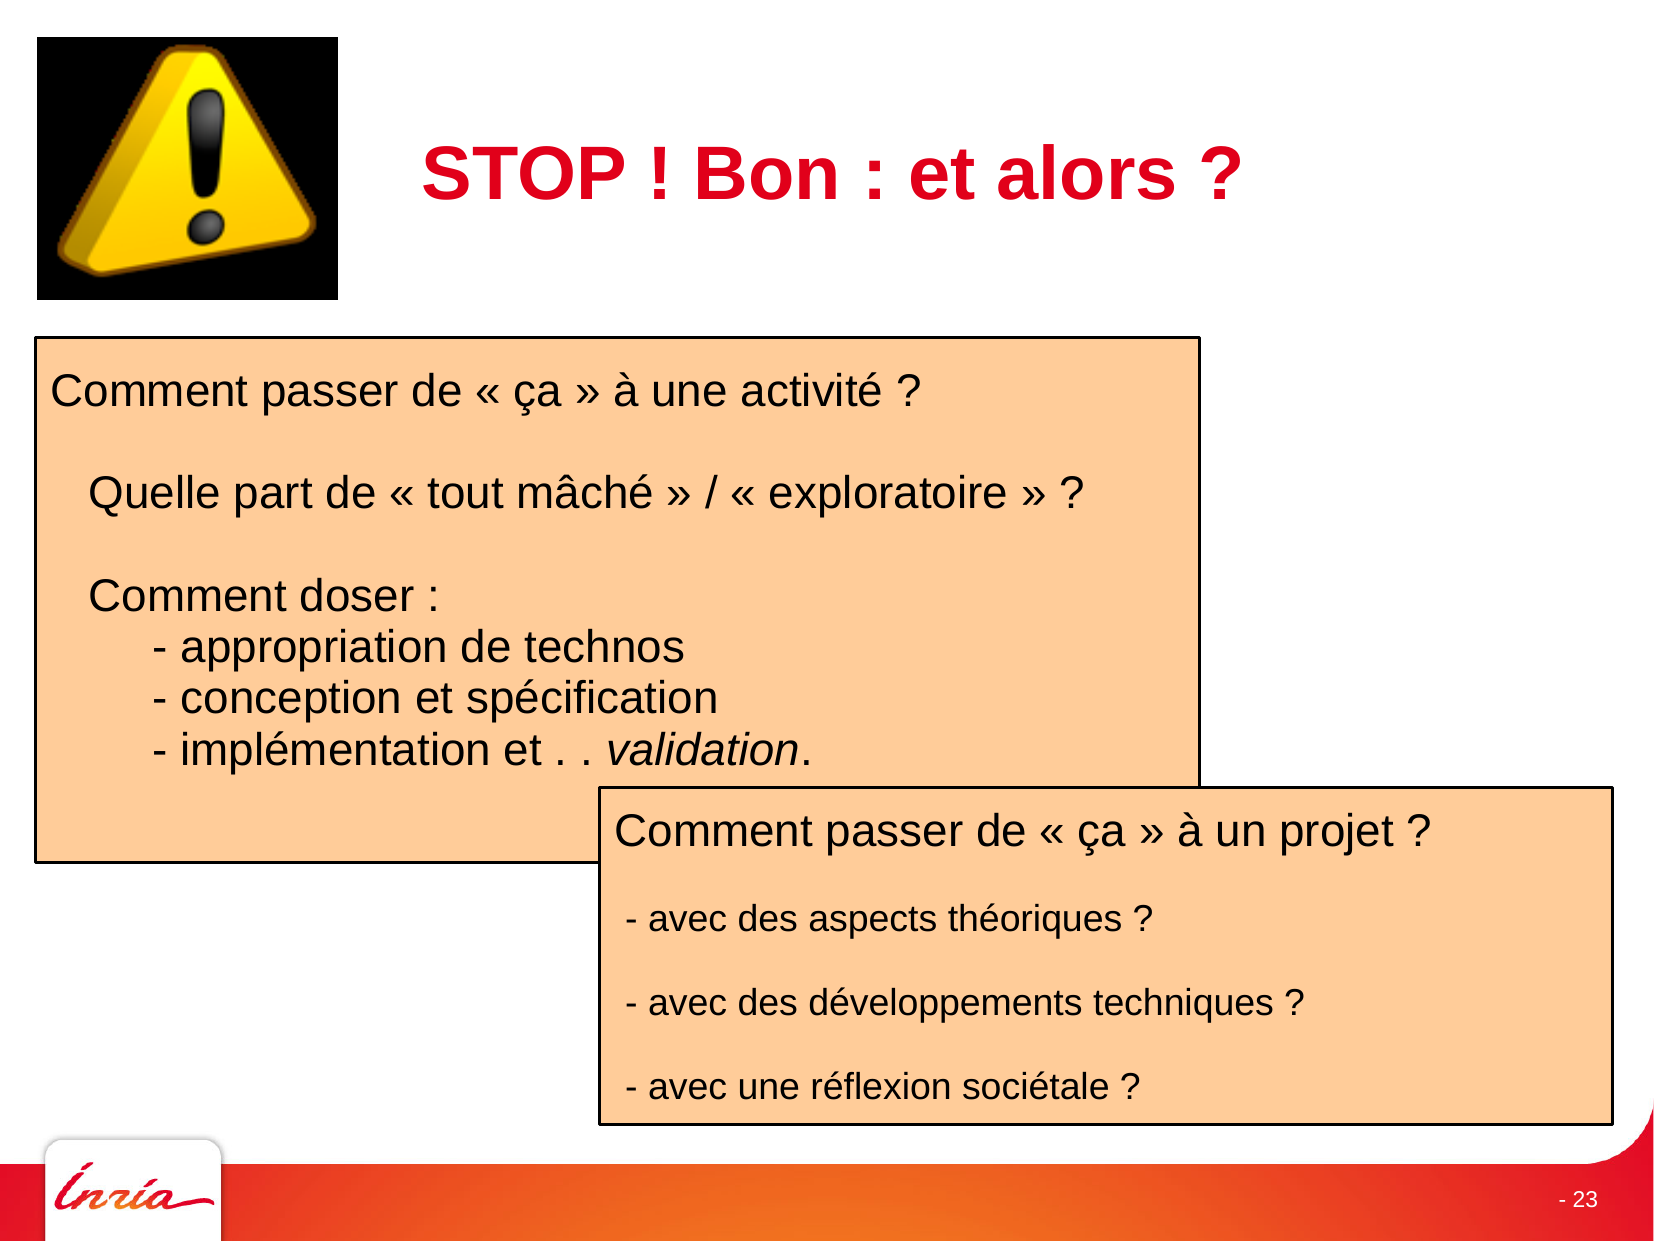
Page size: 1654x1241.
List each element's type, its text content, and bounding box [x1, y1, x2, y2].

text_box Comment passer de « ça » à une activité ? Quelle part de « tout mâché » / « exploratoire » ? Comment doser : - appropriation de technos - conception et spécification - implémentation et . . validation. [35, 337, 1200, 863]
slide_number - <number> [1558, 1173, 1654, 1223]
picture [0, 0, 1654, 1241]
title STOP ! Bon : et alors ? [338, 75, 1544, 263]
text_box Comment passer de « ça » à un projet ? - avec des aspects théoriques ? - avec des développements techniques ? - avec une réflexion sociétale ? [599, 787, 1613, 1125]
